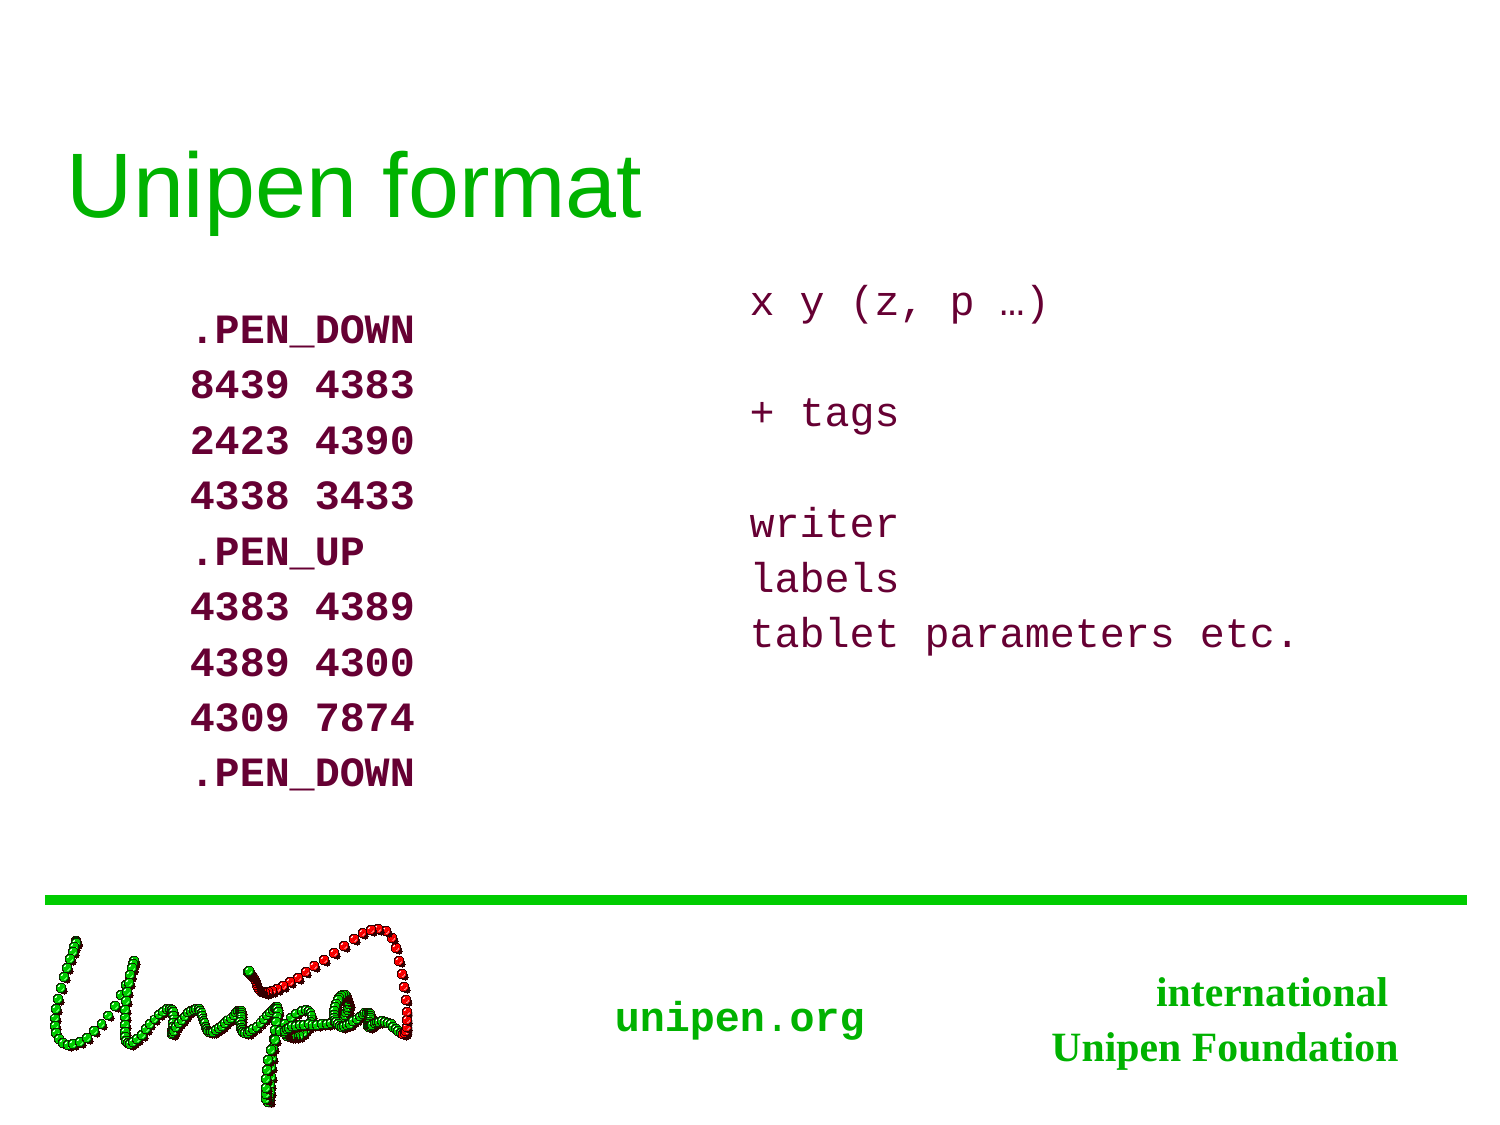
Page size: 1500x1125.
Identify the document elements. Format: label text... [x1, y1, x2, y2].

text_box .PEN_DOWN 8439 4383 2423 4390 4338 3433 .PEN_UP 4383 4389 4389 4300 4309 7874 .PEN_DOWN [174, 299, 430, 859]
picture [50, 924, 413, 1108]
title Unipen format [52, 118, 1469, 244]
text_box x y (z, p …) + tags writer labels tablet parameters etc. [734, 271, 1315, 665]
